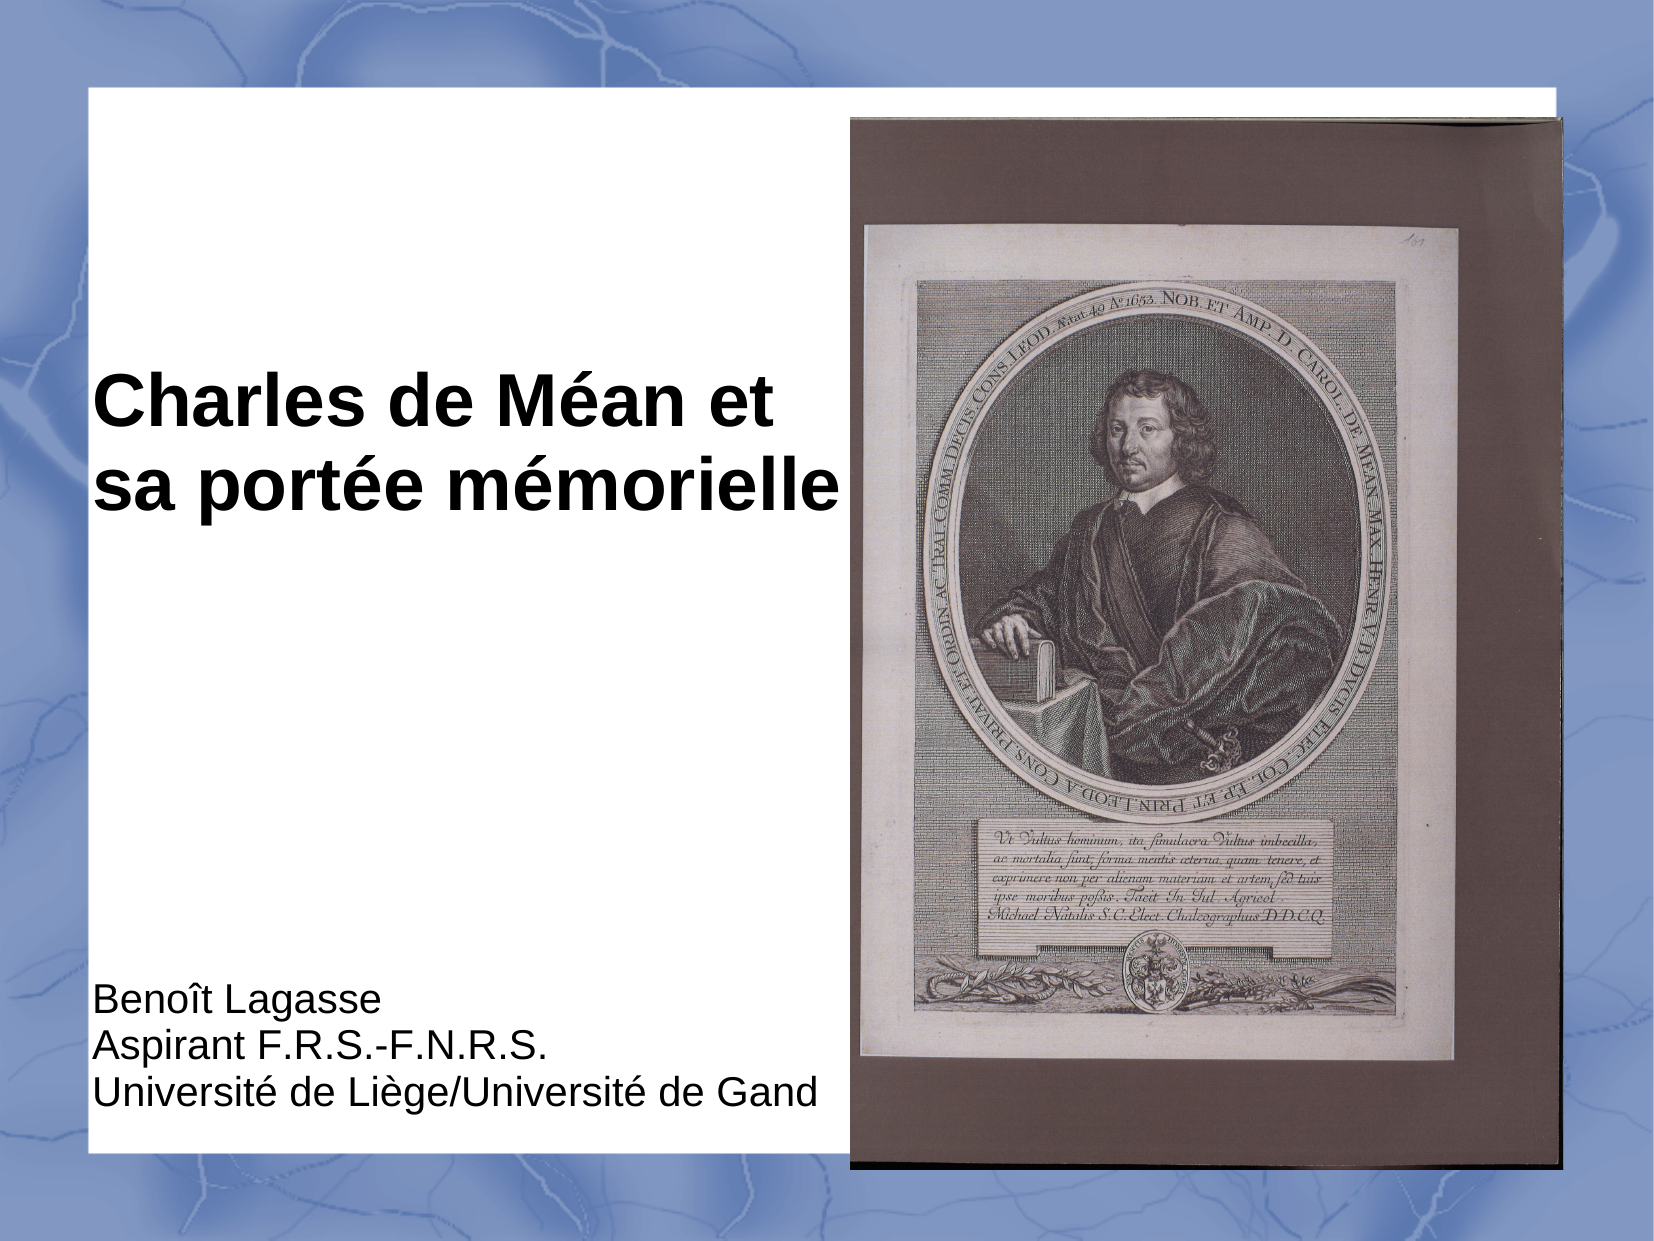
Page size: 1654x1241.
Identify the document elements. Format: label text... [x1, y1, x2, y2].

subtitle Charles de Méan et sa portée mémorielle Benoît Lagasse Aspirant F.R.S.-F.N.R.S. Université de Liège/Université de Gand [92, 0, 1548, 1115]
picture [0, 0, 1654, 1241]
